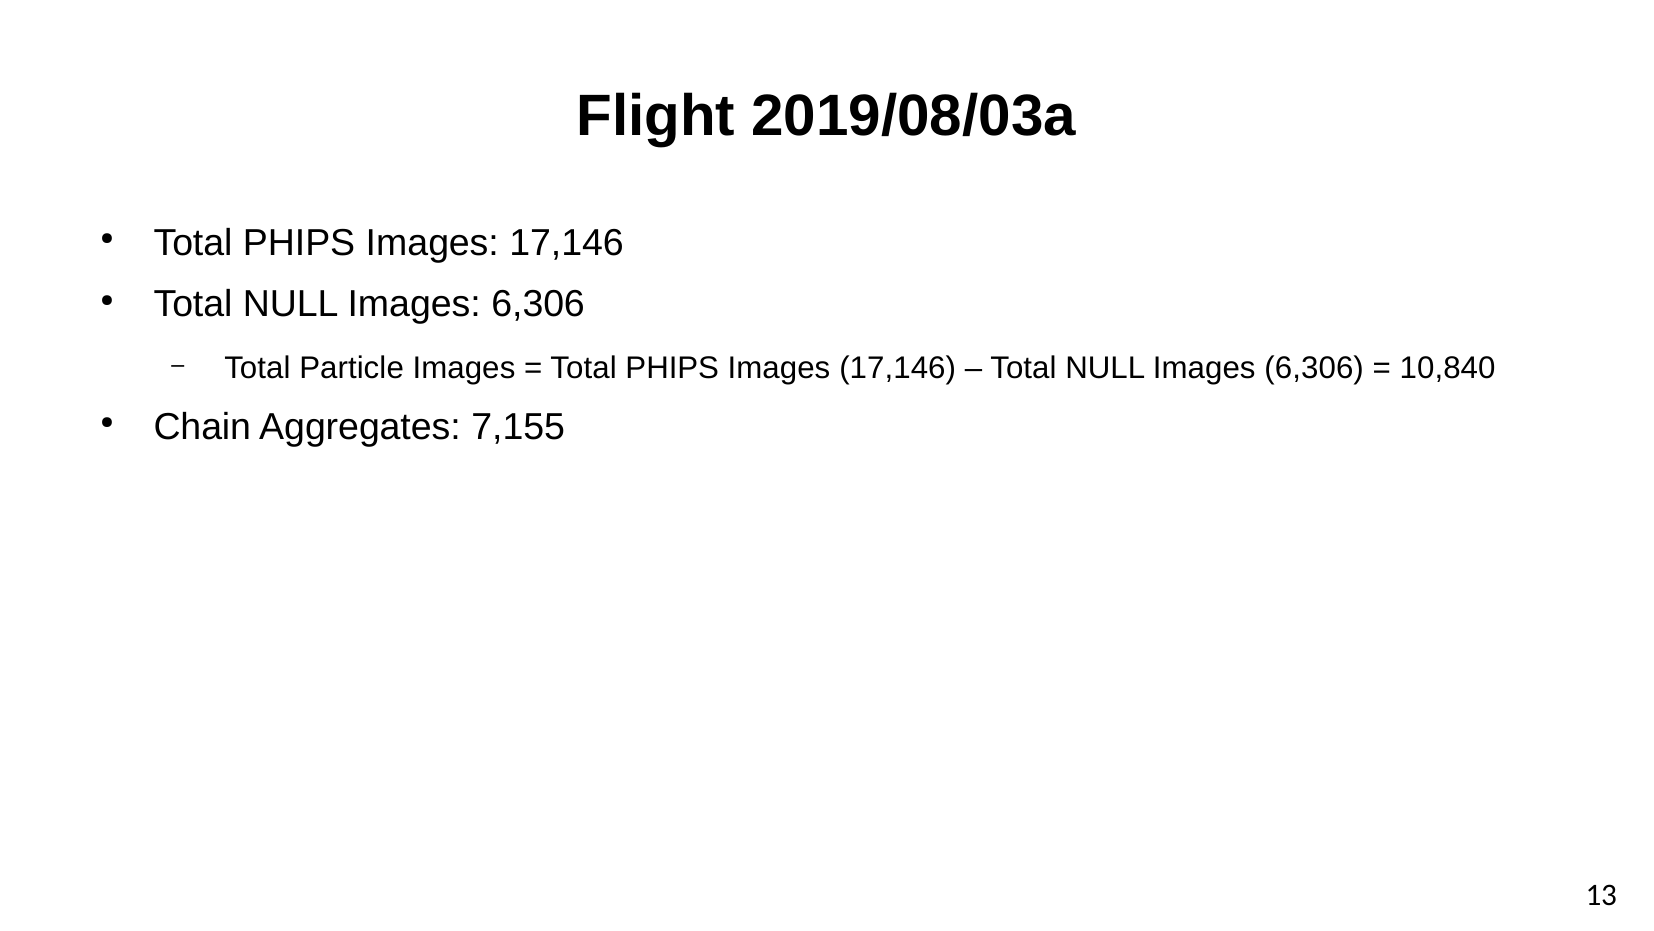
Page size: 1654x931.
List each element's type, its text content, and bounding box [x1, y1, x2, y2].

title Flight 2019/08/03a [82, 37, 1571, 193]
list Total PHIPS Images: 17,146 Total NULL Images: 6,306 Total Particle Images = Total PHIPS Images (17,146) – Total NULL Images (6,306) = 10,840 Chain Aggregates: 7,155 [82, 217, 1571, 758]
text_box <number> [1282, 870, 1633, 916]
